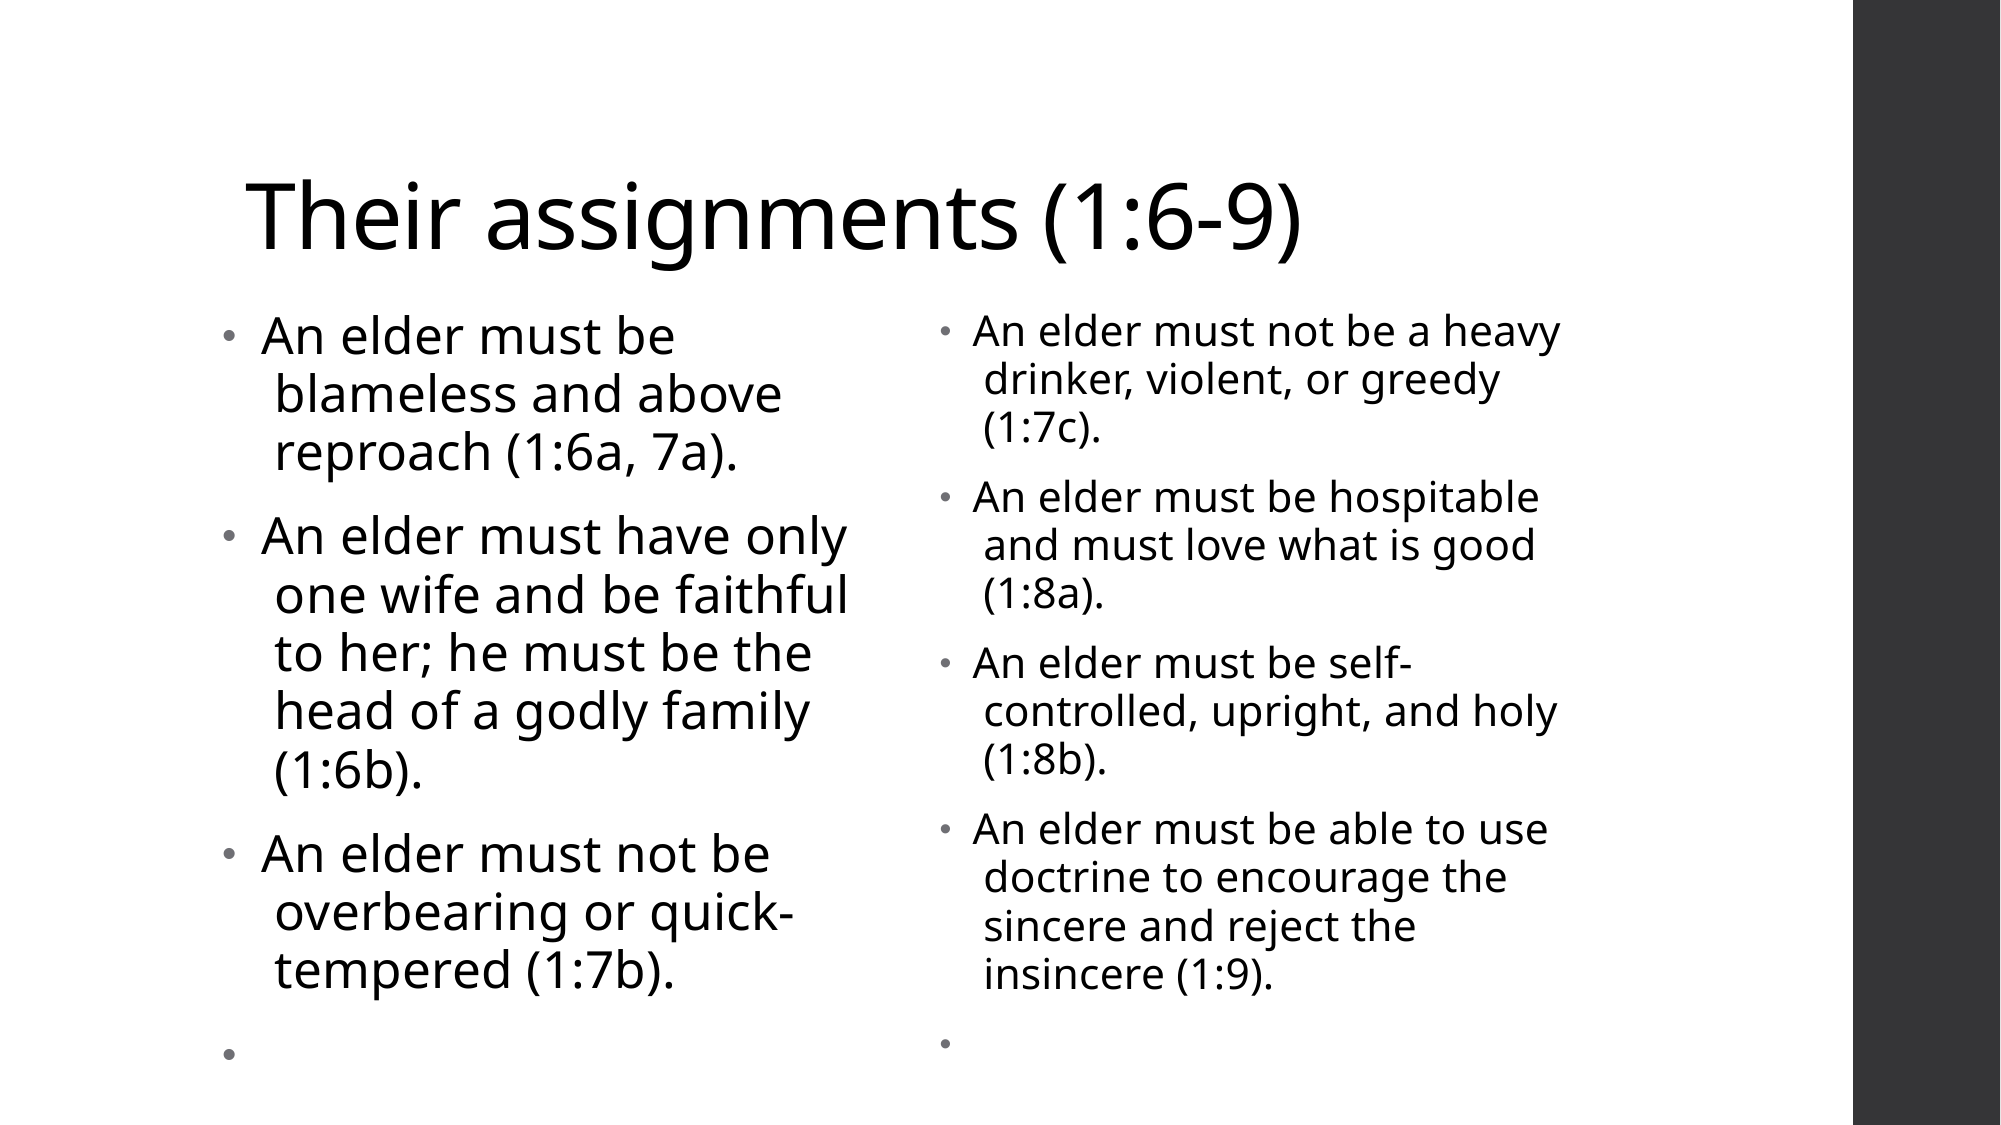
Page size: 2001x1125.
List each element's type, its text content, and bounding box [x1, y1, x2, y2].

list An elder must not be a heavy drinker, violent, or greedy (1:7c). An elder must be hospitable and must love what is good (1:8a). An elder must be self-controlled, upright, and holy (1:8b). An elder must be able to use doctrine to encourage the sincere and reject the insincere (1:9). [924, 299, 1617, 1014]
title Their assignments (1:6-9) [206, 60, 1797, 278]
list An elder must be blameless and above reproach (1:6a, 7a). An elder must have only one wife and be faithful to her; he must be the head of a godly family (1:6b). An elder must not be overbearing or quick-tempered (1:7b). [207, 299, 900, 1014]
